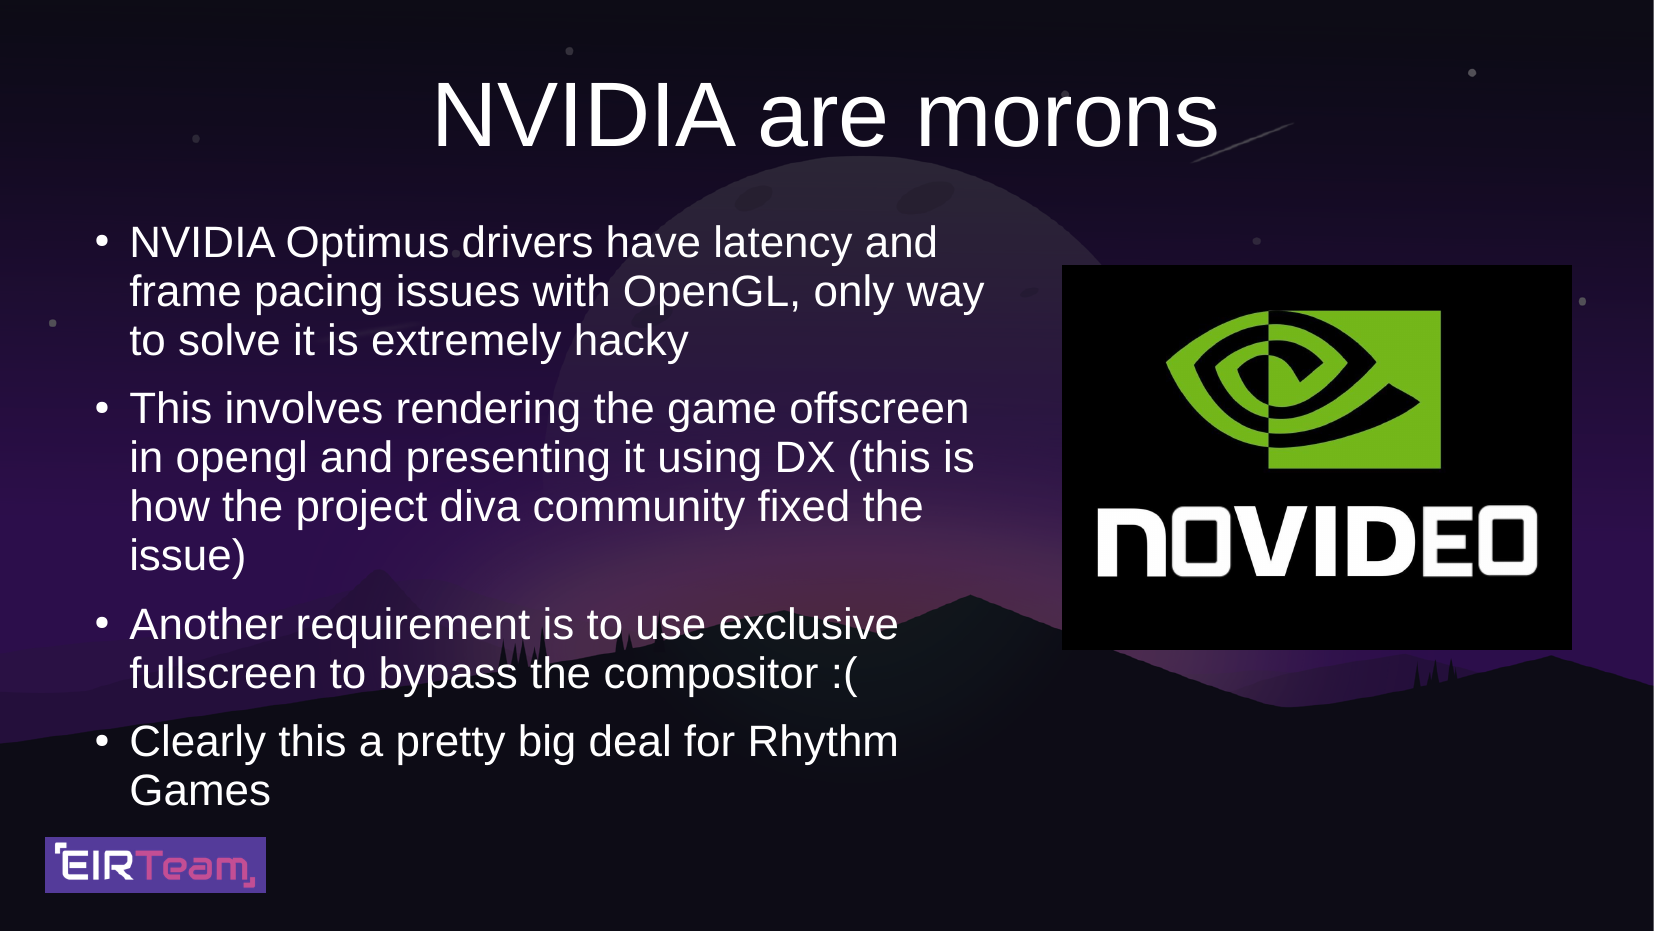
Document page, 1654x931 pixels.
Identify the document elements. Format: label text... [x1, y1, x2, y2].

title NVIDIA are morons [82, 37, 1571, 193]
list NVIDIA Optimus drivers have latency and frame pacing issues with OpenGL, only way to solve it is extremely hacky This involves rendering the game offscreen in opengl and presenting it using DX (this is how the project diva community fixed the issue) Another requirement is to use exclusive fullscreen to bypass the compositor :( Clearly this a pretty big deal for Rhythm Games [82, 217, 1004, 827]
picture [0, 0, 1654, 931]
